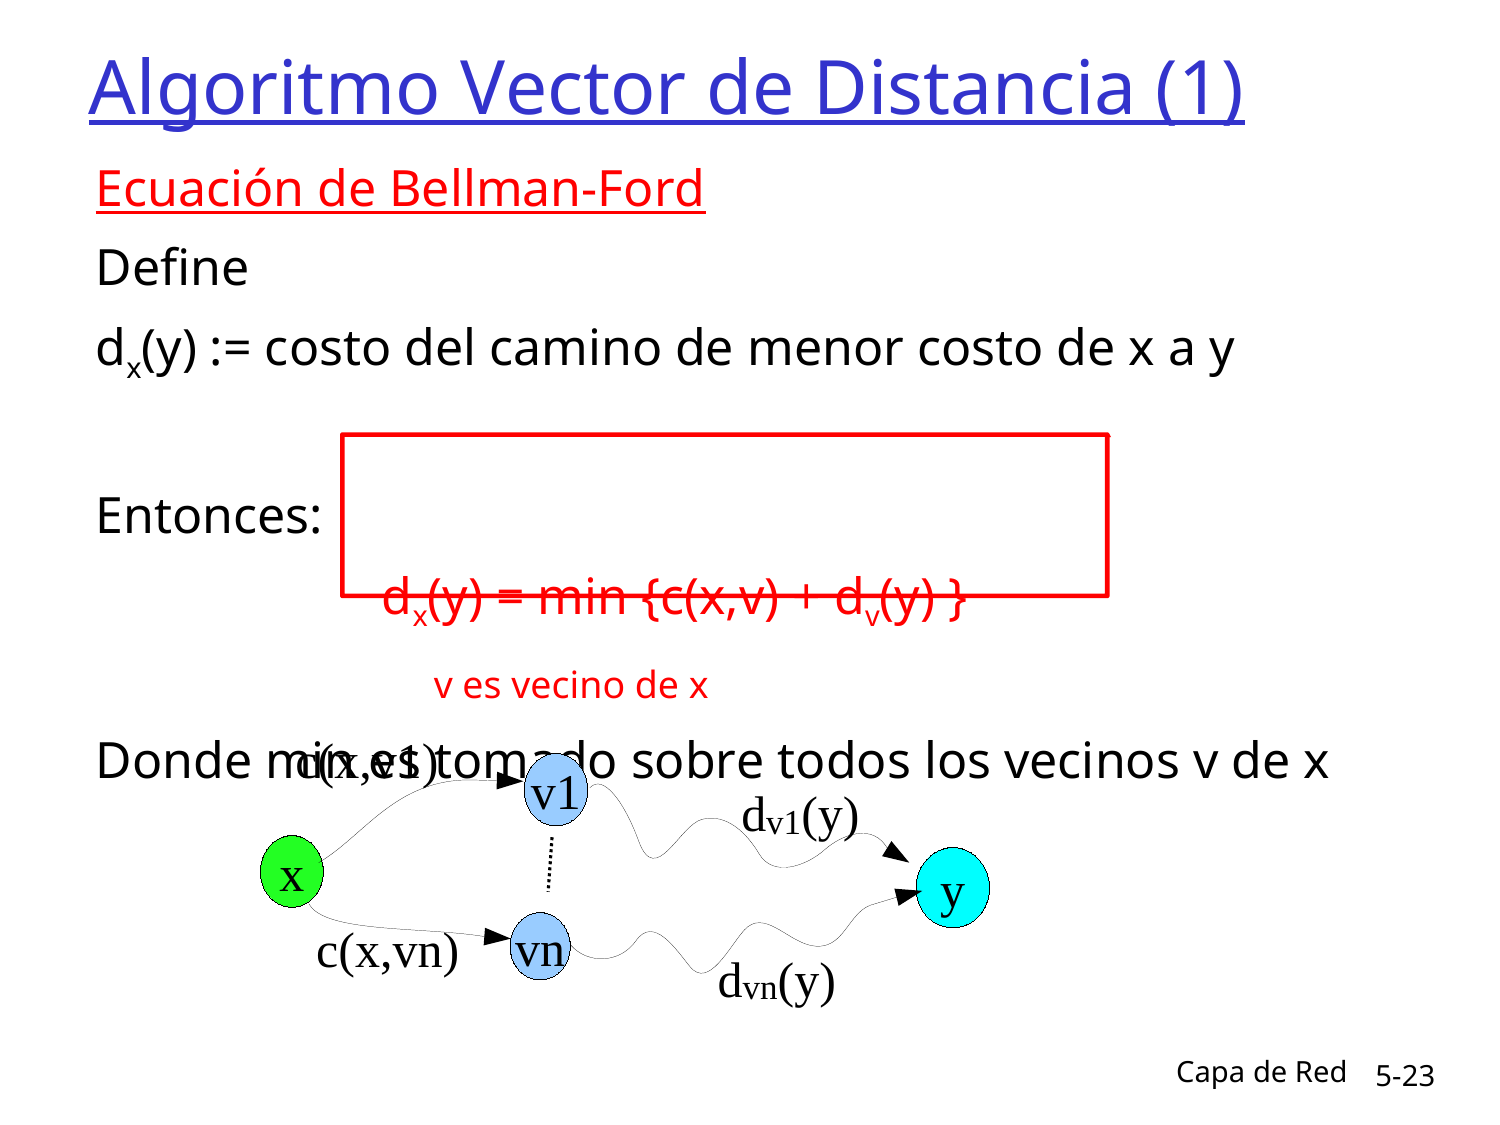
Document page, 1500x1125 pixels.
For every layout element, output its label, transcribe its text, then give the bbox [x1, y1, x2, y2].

text_box c(x,vn) [301, 910, 515, 986]
title Algoritmo Vector de Distancia (1) [74, 23, 1473, 150]
text_box vn [515, 912, 571, 980]
text_box y [916, 847, 990, 928]
text_box dv1(y) [726, 774, 940, 862]
text_box v1 [524, 753, 588, 826]
text_box x [260, 835, 324, 908]
text_box c(x,v1) [280, 721, 494, 796]
list Ecuación de Bellman-Ford Define dx(y) := costo del camino de menor costo de x a y Entonces: dx(y) = min {c(x,v) + dv(y) } v es vecino de x Donde min es tomado sobre todos los vecinos v de x [80, 149, 1457, 1066]
text_box dvn(y) [702, 939, 916, 1027]
